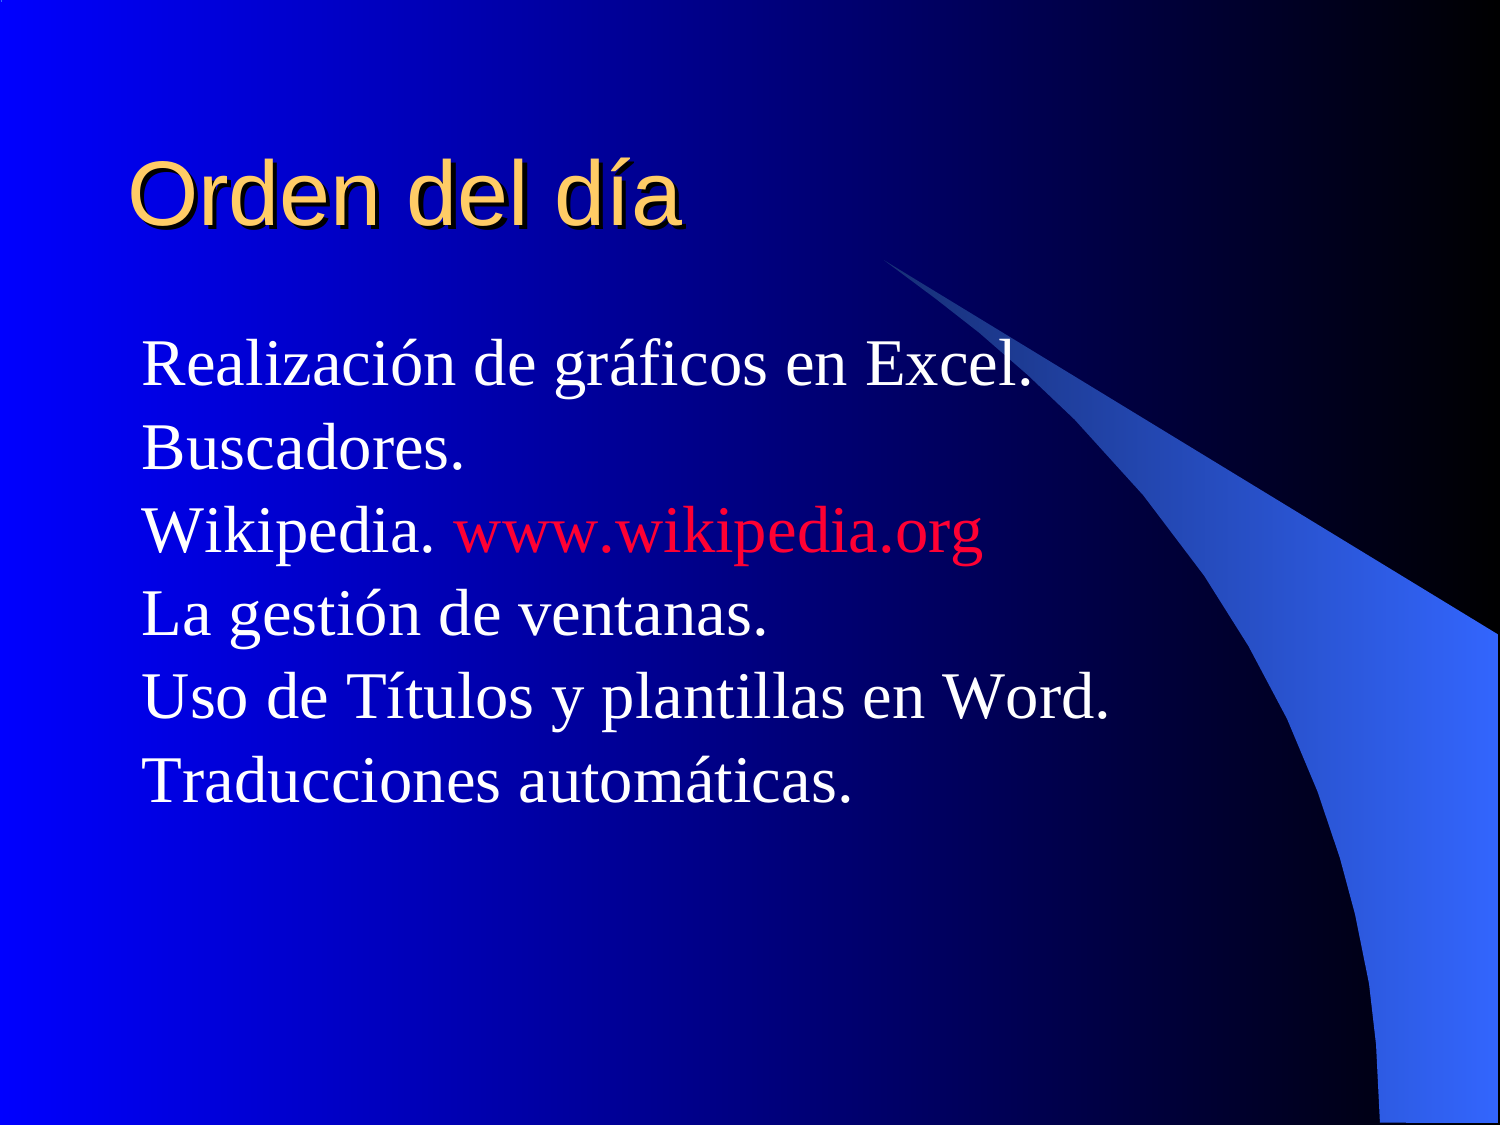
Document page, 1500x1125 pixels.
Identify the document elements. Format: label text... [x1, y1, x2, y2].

list Realización de gráficos en Excel. Buscadores. Wikipedia. www.wikipedia.org La gestión de ventanas. Uso de Títulos y plantillas en Word. Traducciones automáticas. [111, 324, 1387, 1001]
title Orden del día [111, 99, 1438, 288]
